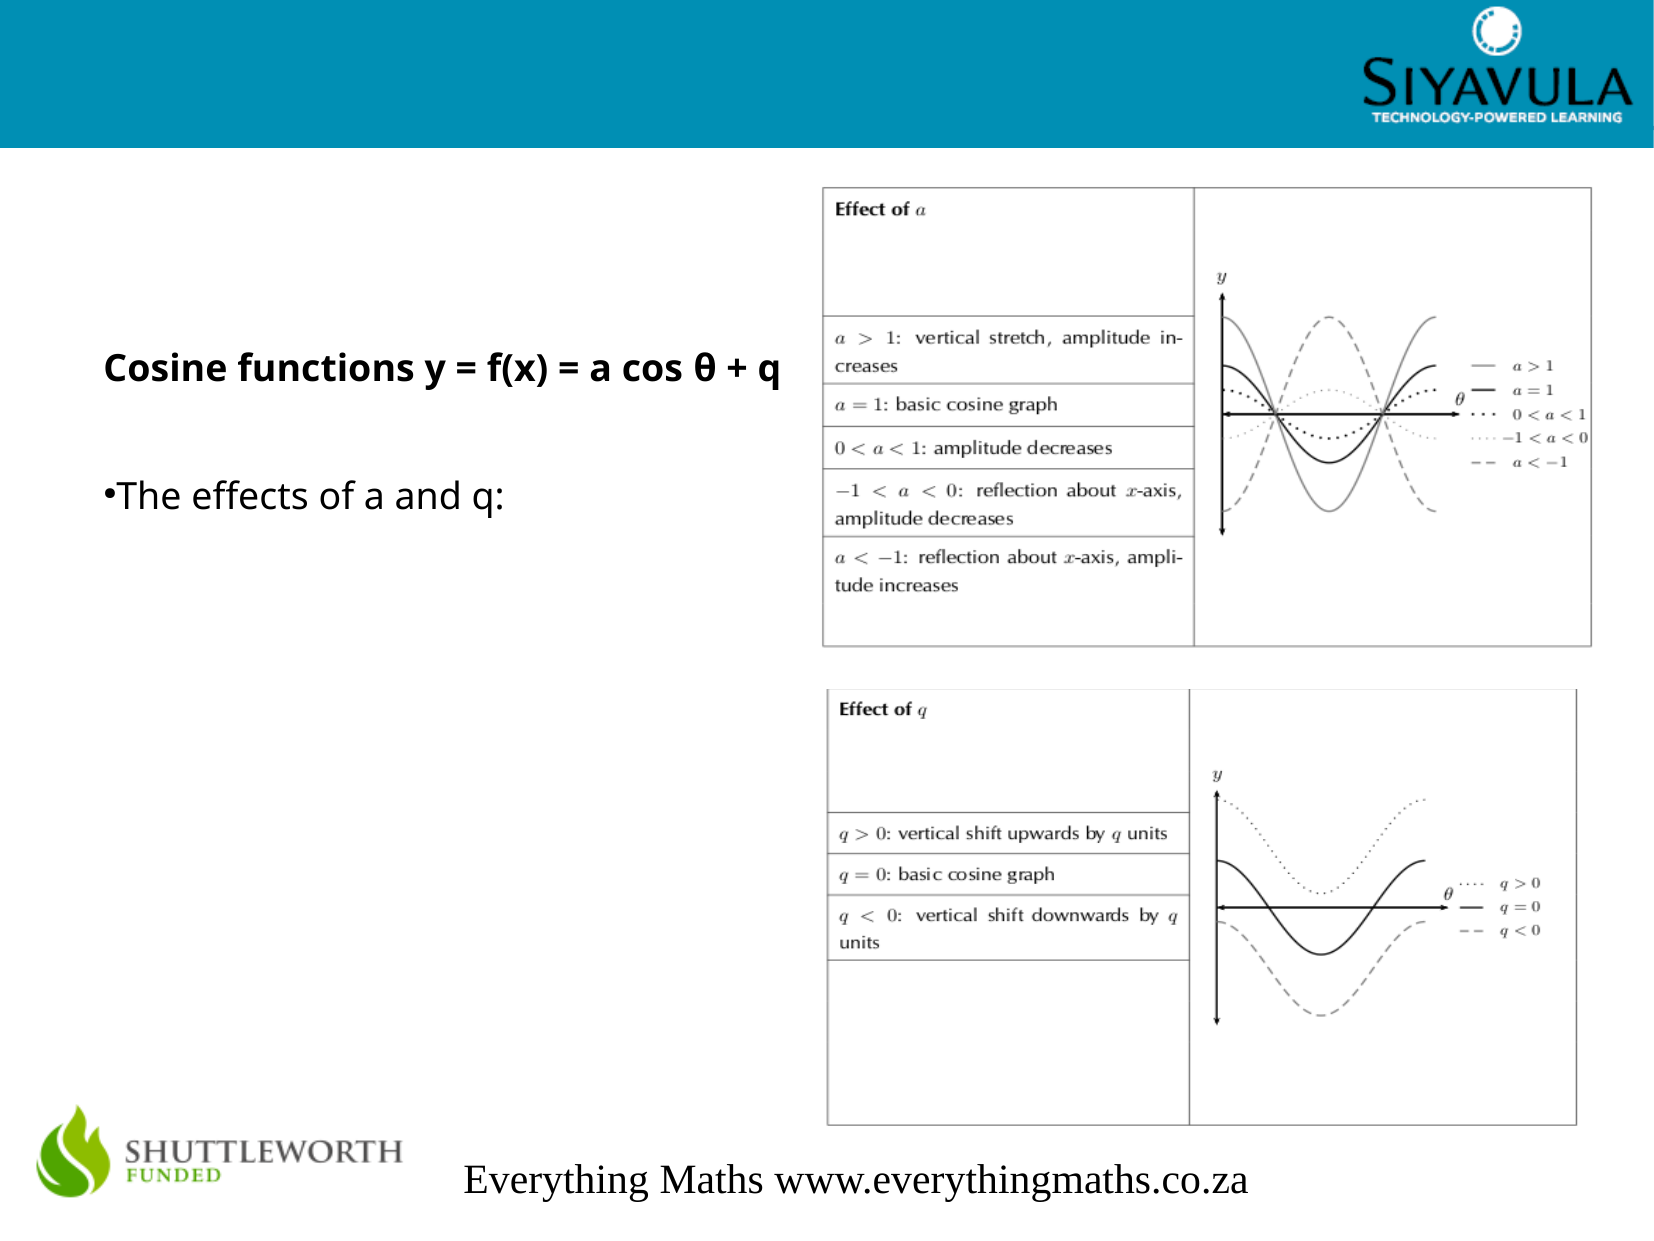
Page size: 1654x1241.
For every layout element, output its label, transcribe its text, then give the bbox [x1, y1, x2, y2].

picture [804, 159, 1619, 1147]
text_box Everything Maths www.everythingmaths.co.za [354, 1151, 1359, 1211]
text_box Cosine functions y = f(x) = a cos θ + q The effects of a and q: [88, 334, 804, 569]
